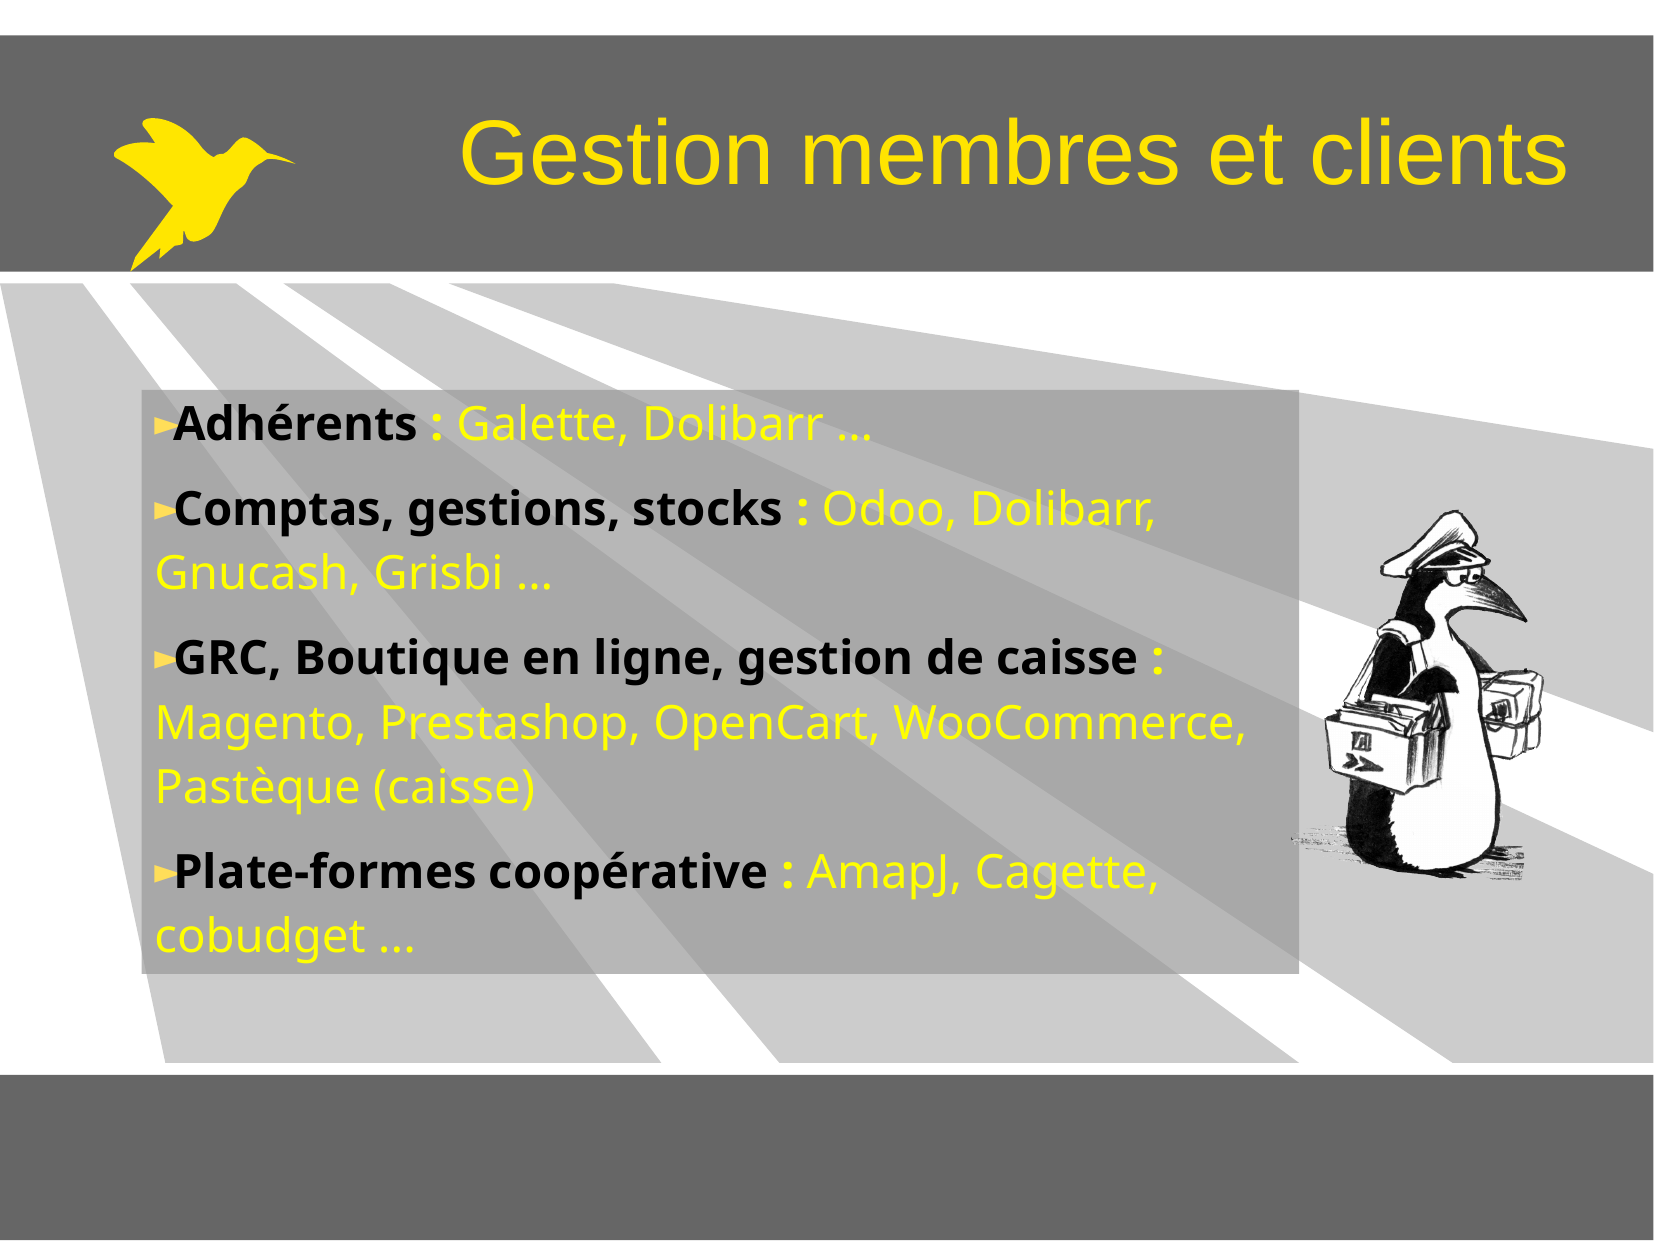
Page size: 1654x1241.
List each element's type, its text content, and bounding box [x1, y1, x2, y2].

title Gestion membres et clients [283, 49, 1571, 257]
list Adhérents : Galette, Dolibarr … Comptas, gestions, stocks : Odoo, Dolibarr, Gnucash, Grisbi … GRC, Boutique en ligne, gestion de caisse : Magento, Prestashop, OpenCart, WooCommerce, Pastèque (caisse) Plate-formes coopérative : AmapJ, Cagette, cobudget ... [141, 389, 1300, 974]
picture [1291, 496, 1546, 889]
